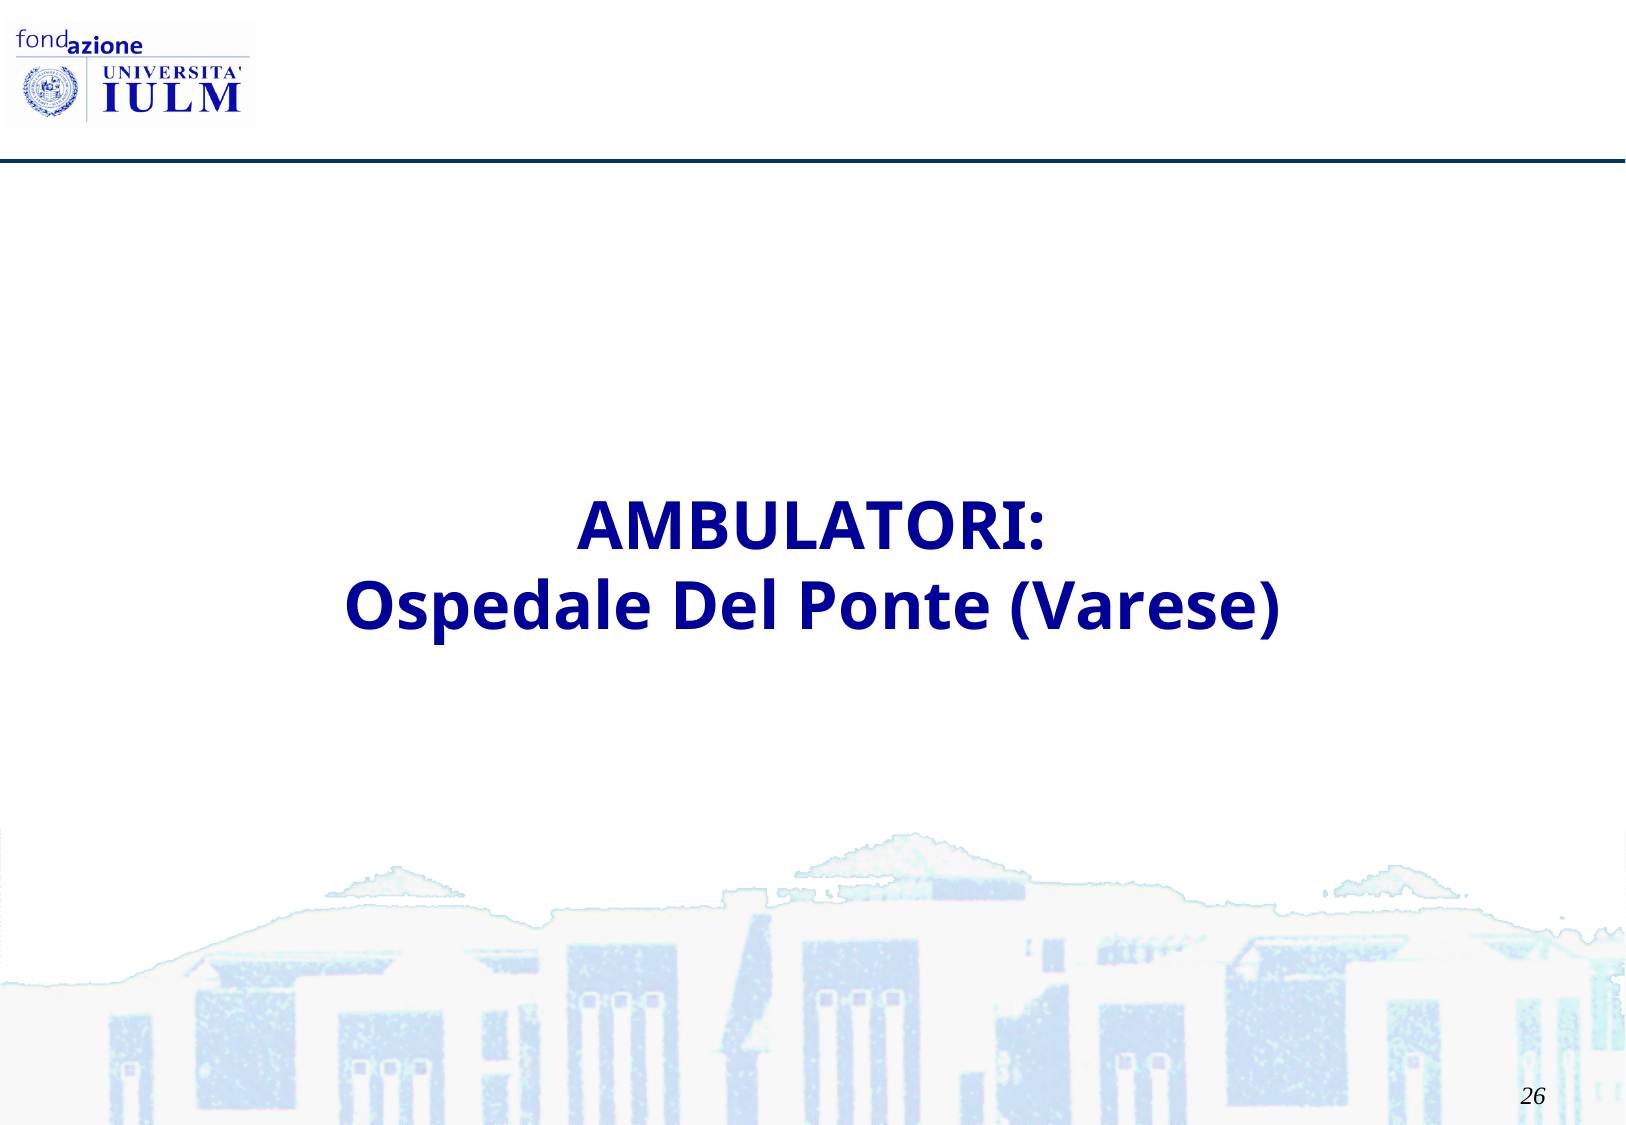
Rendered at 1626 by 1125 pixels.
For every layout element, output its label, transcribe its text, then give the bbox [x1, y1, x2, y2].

picture [5, 19, 256, 127]
text_box AMBULATORI: Ospedale Del Ponte (Varese) [121, 469, 1504, 657]
